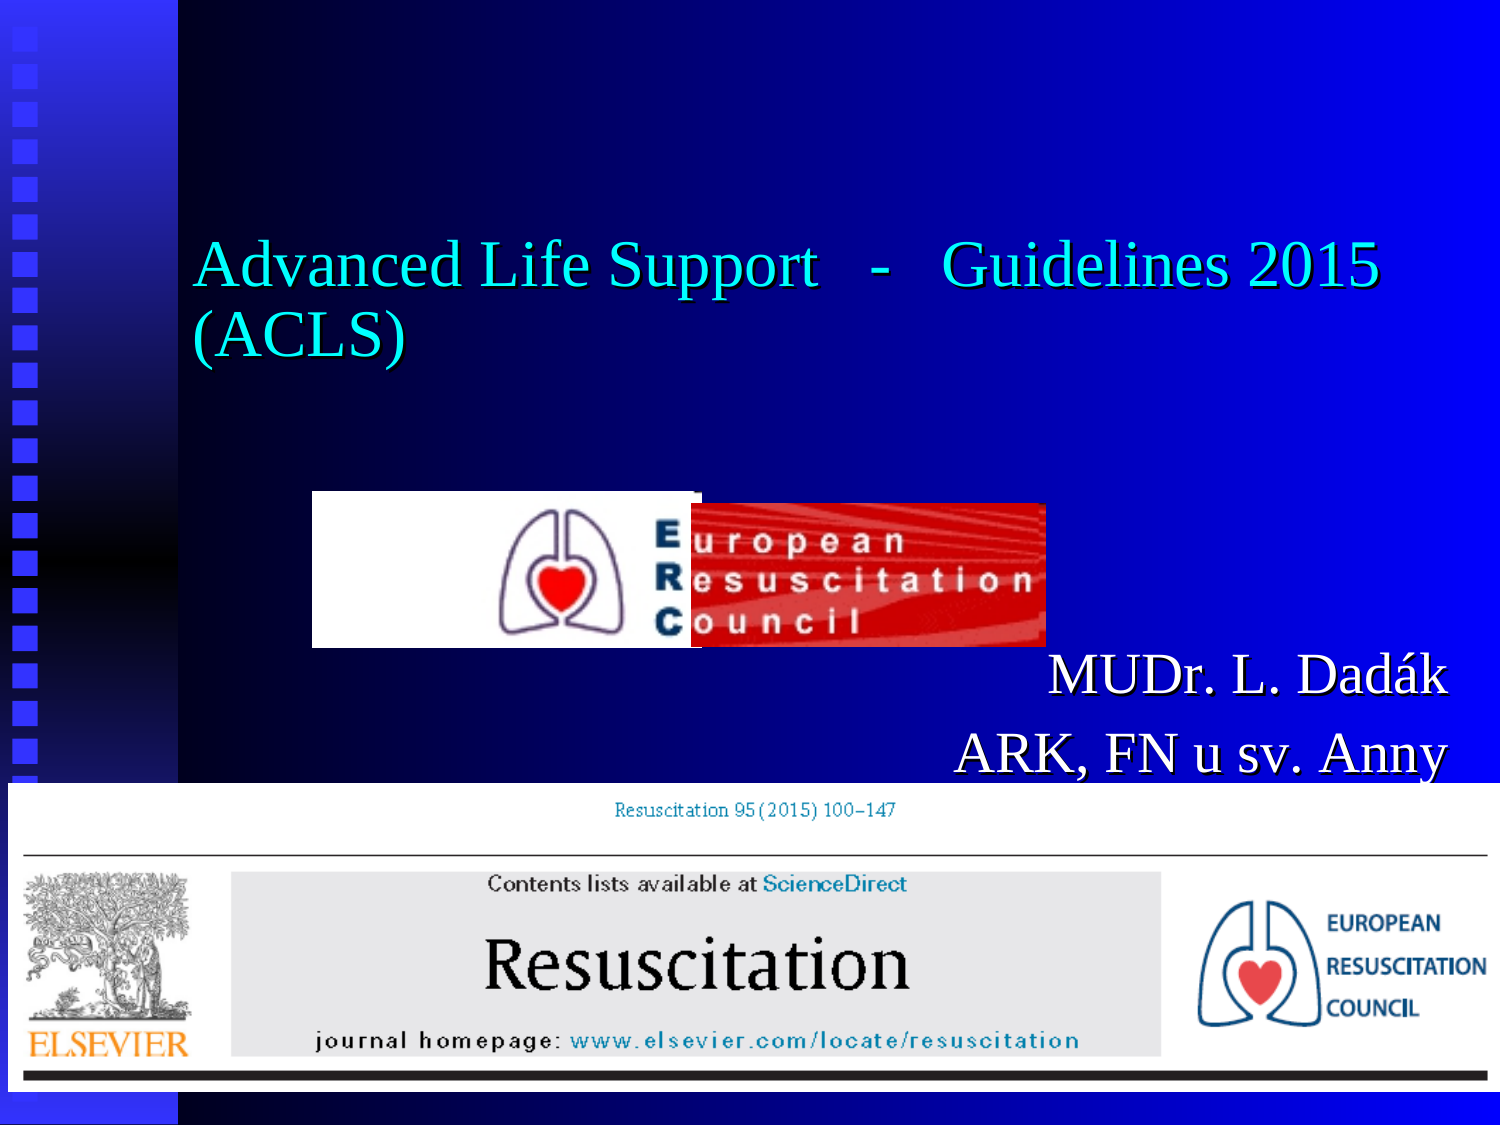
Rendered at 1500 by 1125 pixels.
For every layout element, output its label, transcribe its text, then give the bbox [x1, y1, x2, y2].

picture [312, 491, 1046, 648]
title Advanced Life Support - Guidelines 2015 (ACLS) [177, 206, 1453, 395]
subtitle MUDr. L. Dadák ARK, FN u sv. Anny [218, 637, 1464, 783]
picture [8, 783, 1500, 1092]
